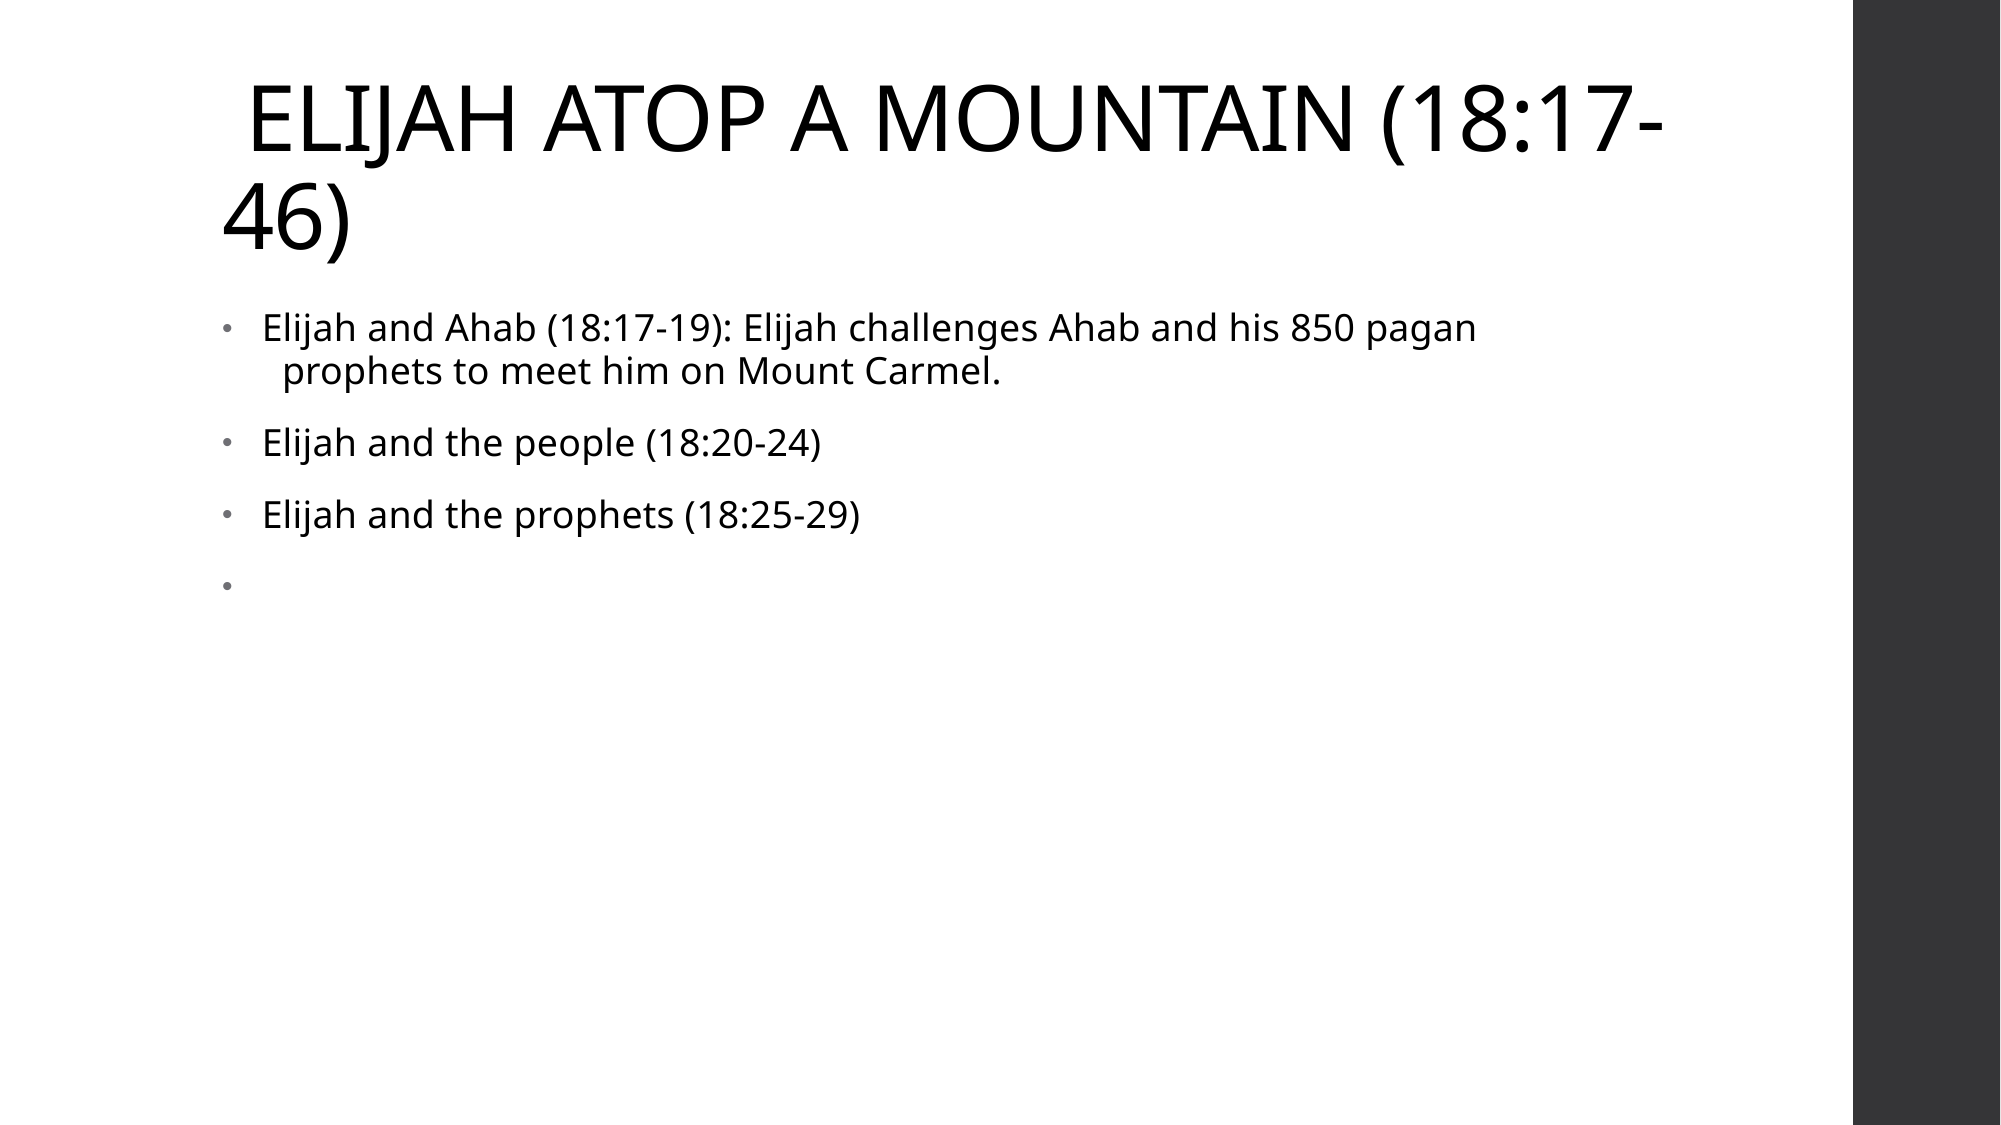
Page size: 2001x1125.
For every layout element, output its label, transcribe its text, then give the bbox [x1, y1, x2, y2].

list Elijah and Ahab (18:17-19): Elijah challenges Ahab and his 850 pagan prophets to meet him on Mount Carmel. Elijah and the people (18:20-24) Elijah and the prophets (18:25-29) [206, 299, 1617, 1014]
title ELIJAH ATOP A MOUNTAIN (18:17-46) [206, 60, 1797, 278]
